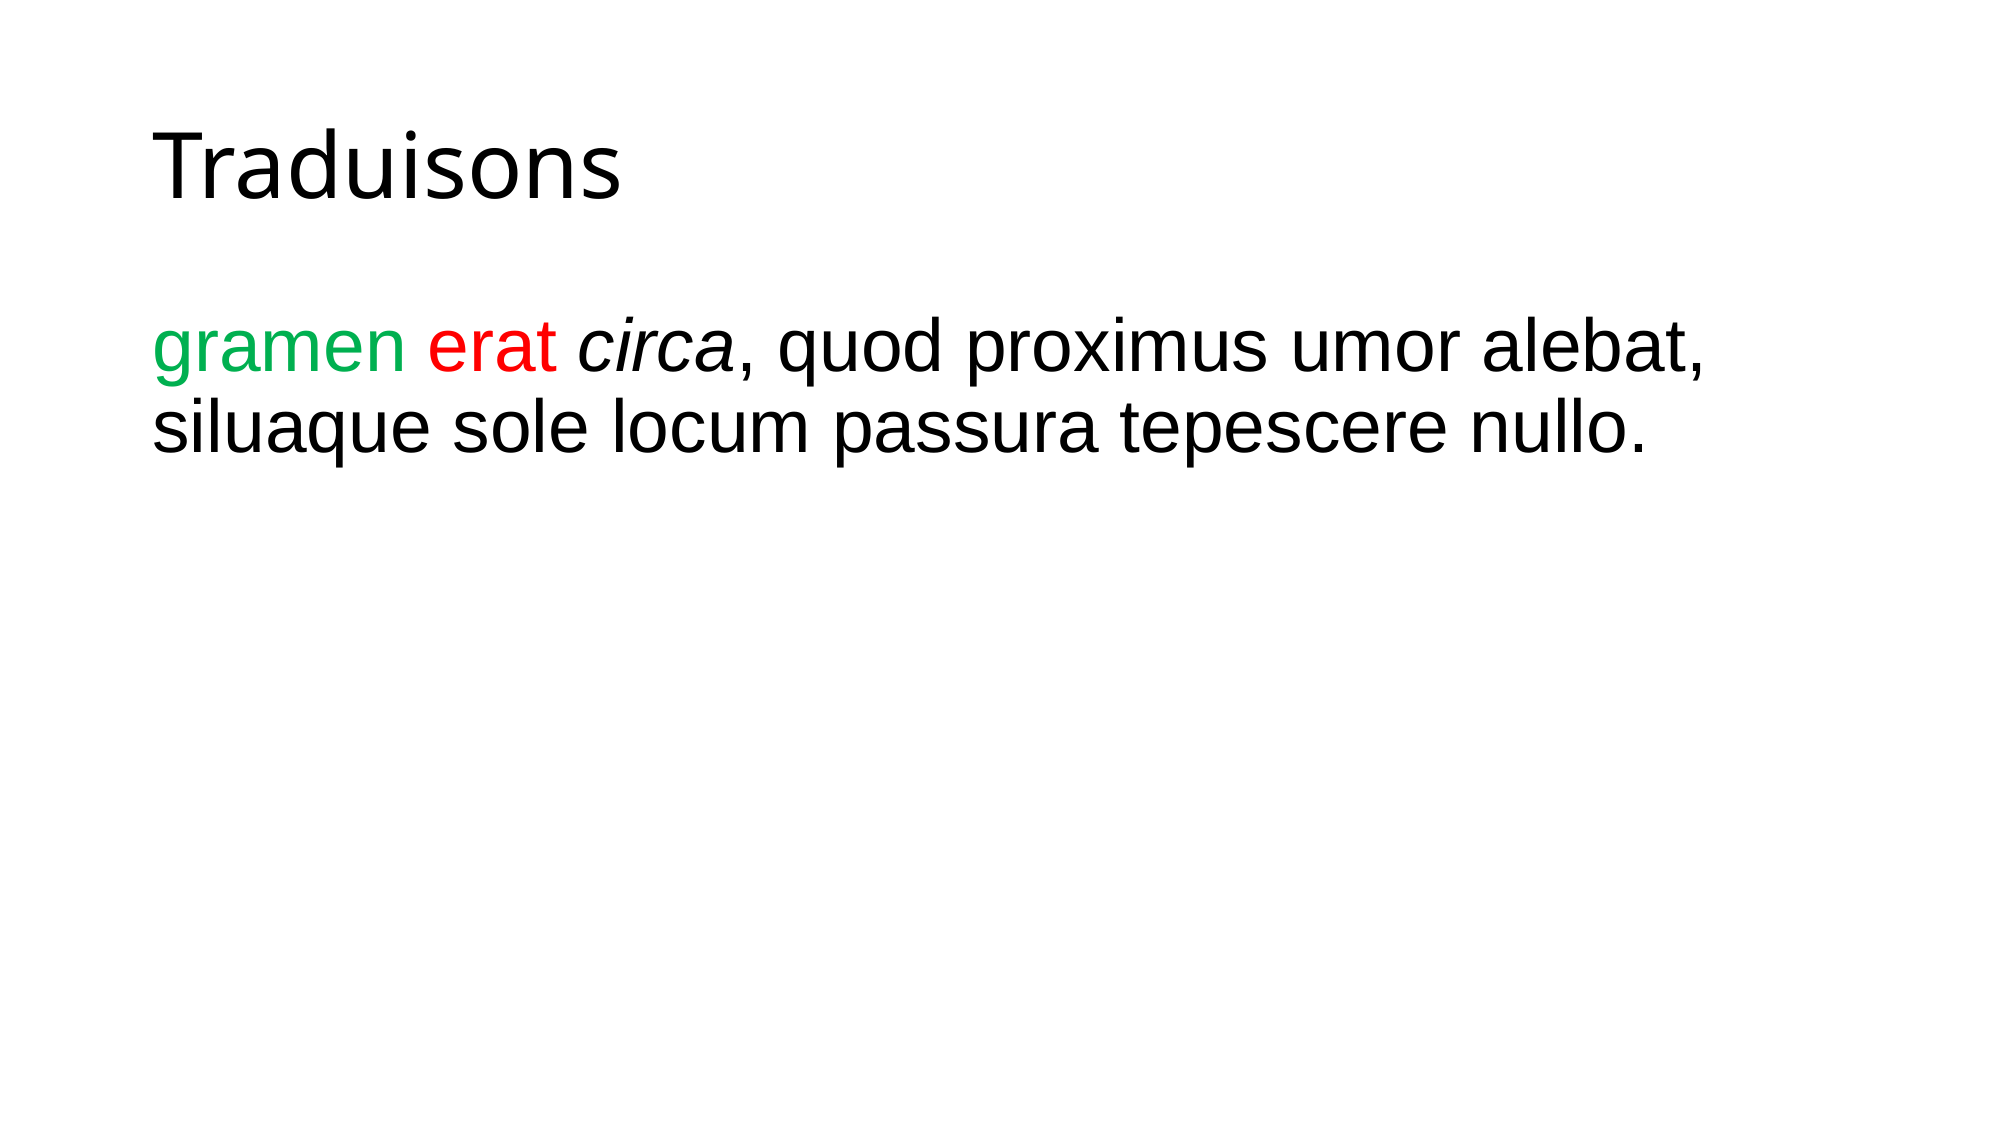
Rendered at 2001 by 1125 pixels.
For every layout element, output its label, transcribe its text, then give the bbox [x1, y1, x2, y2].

list gramen erat circa, quod proximus umor alebat, siluaque sole locum passura tepescere nullo. [137, 299, 1956, 1014]
title Traduisons [137, 59, 1863, 278]
